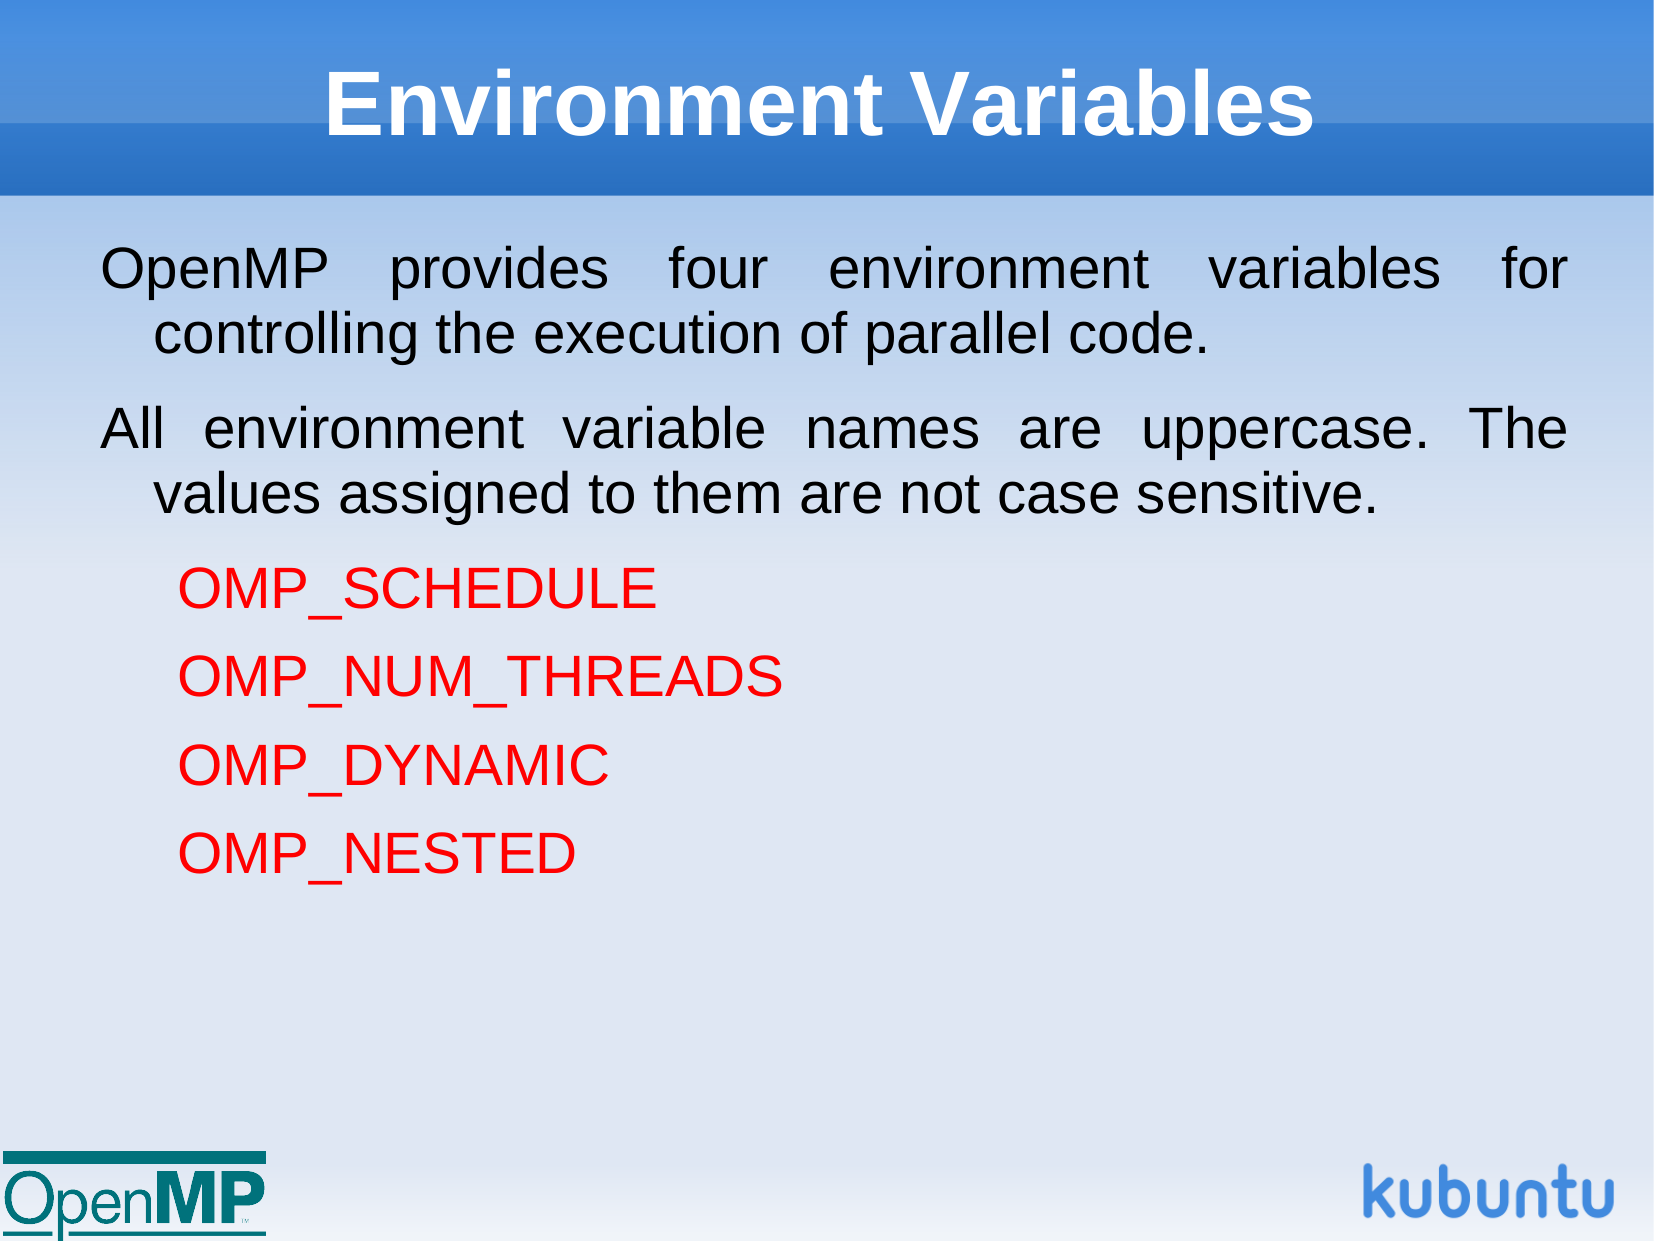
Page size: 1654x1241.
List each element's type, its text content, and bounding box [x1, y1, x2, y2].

list OpenMP provides four environment variables for controlling the execution of parallel code. All environment variable names are uppercase. The values assigned to them are not case sensitive. OMP_SCHEDULE OMP_NUM_THREADS OMP_DYNAMIC OMP_NESTED [82, 236, 1571, 1152]
title Environment Variables [76, 7, 1565, 200]
picture [0, 0, 1654, 1241]
